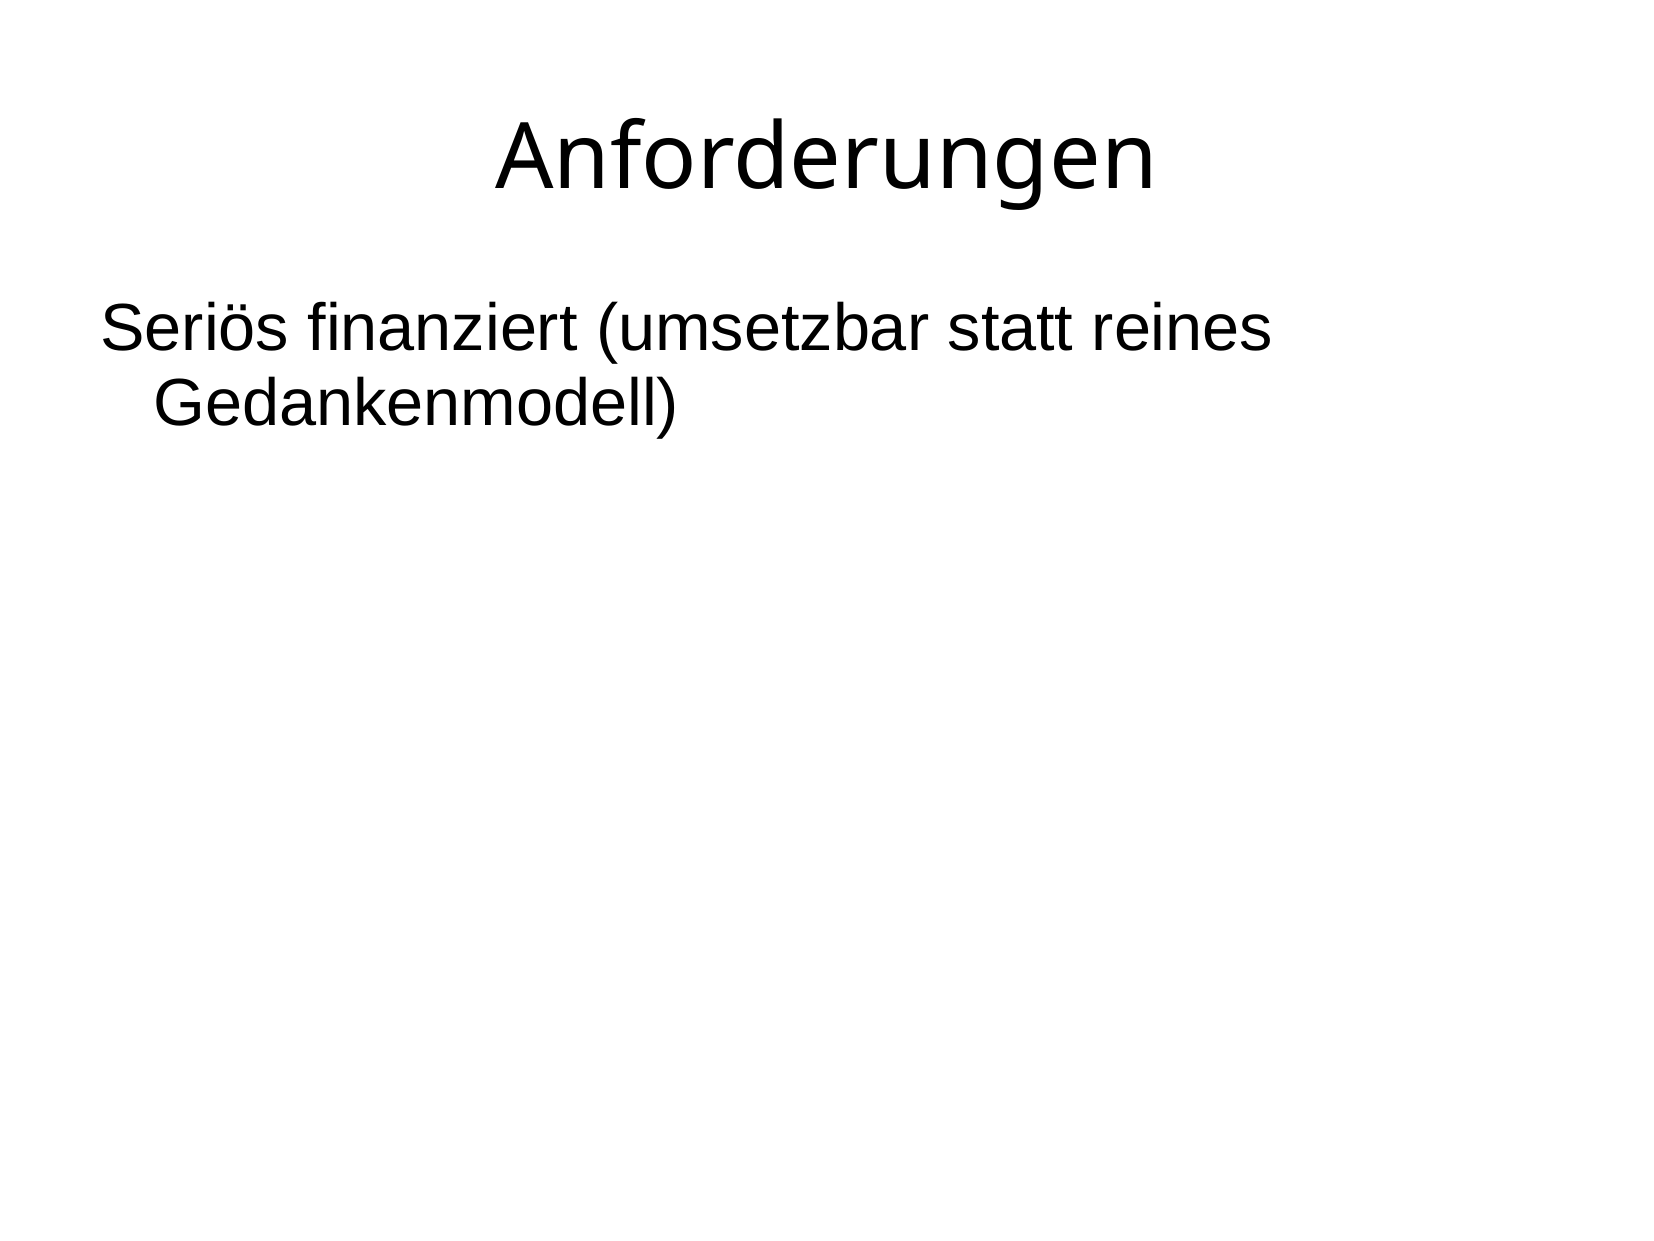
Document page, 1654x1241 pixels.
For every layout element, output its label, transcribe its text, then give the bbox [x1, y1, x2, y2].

list Seriös finanziert (umsetzbar statt reines Gedankenmodell) [82, 290, 1571, 1094]
title Anforderungen [82, 56, 1571, 250]
